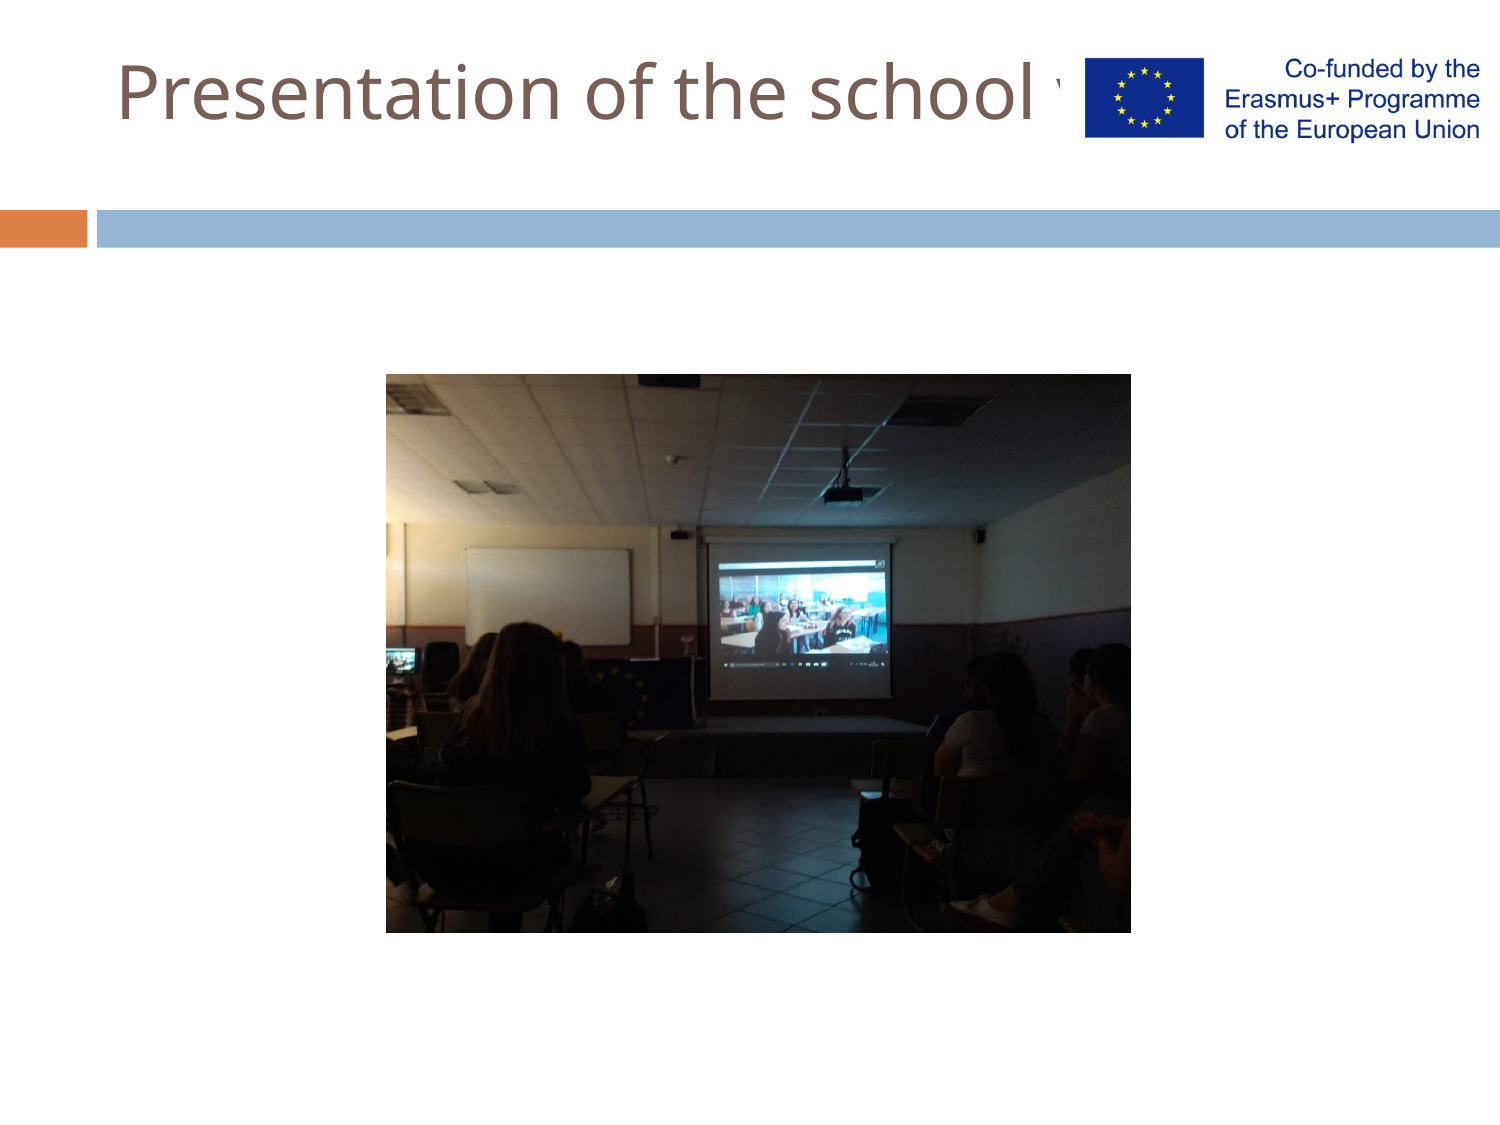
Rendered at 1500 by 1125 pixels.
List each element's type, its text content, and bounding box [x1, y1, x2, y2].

picture [1060, 35, 1500, 161]
title Presentation of the school videos [100, 37, 1438, 200]
picture [386, 375, 1131, 933]
